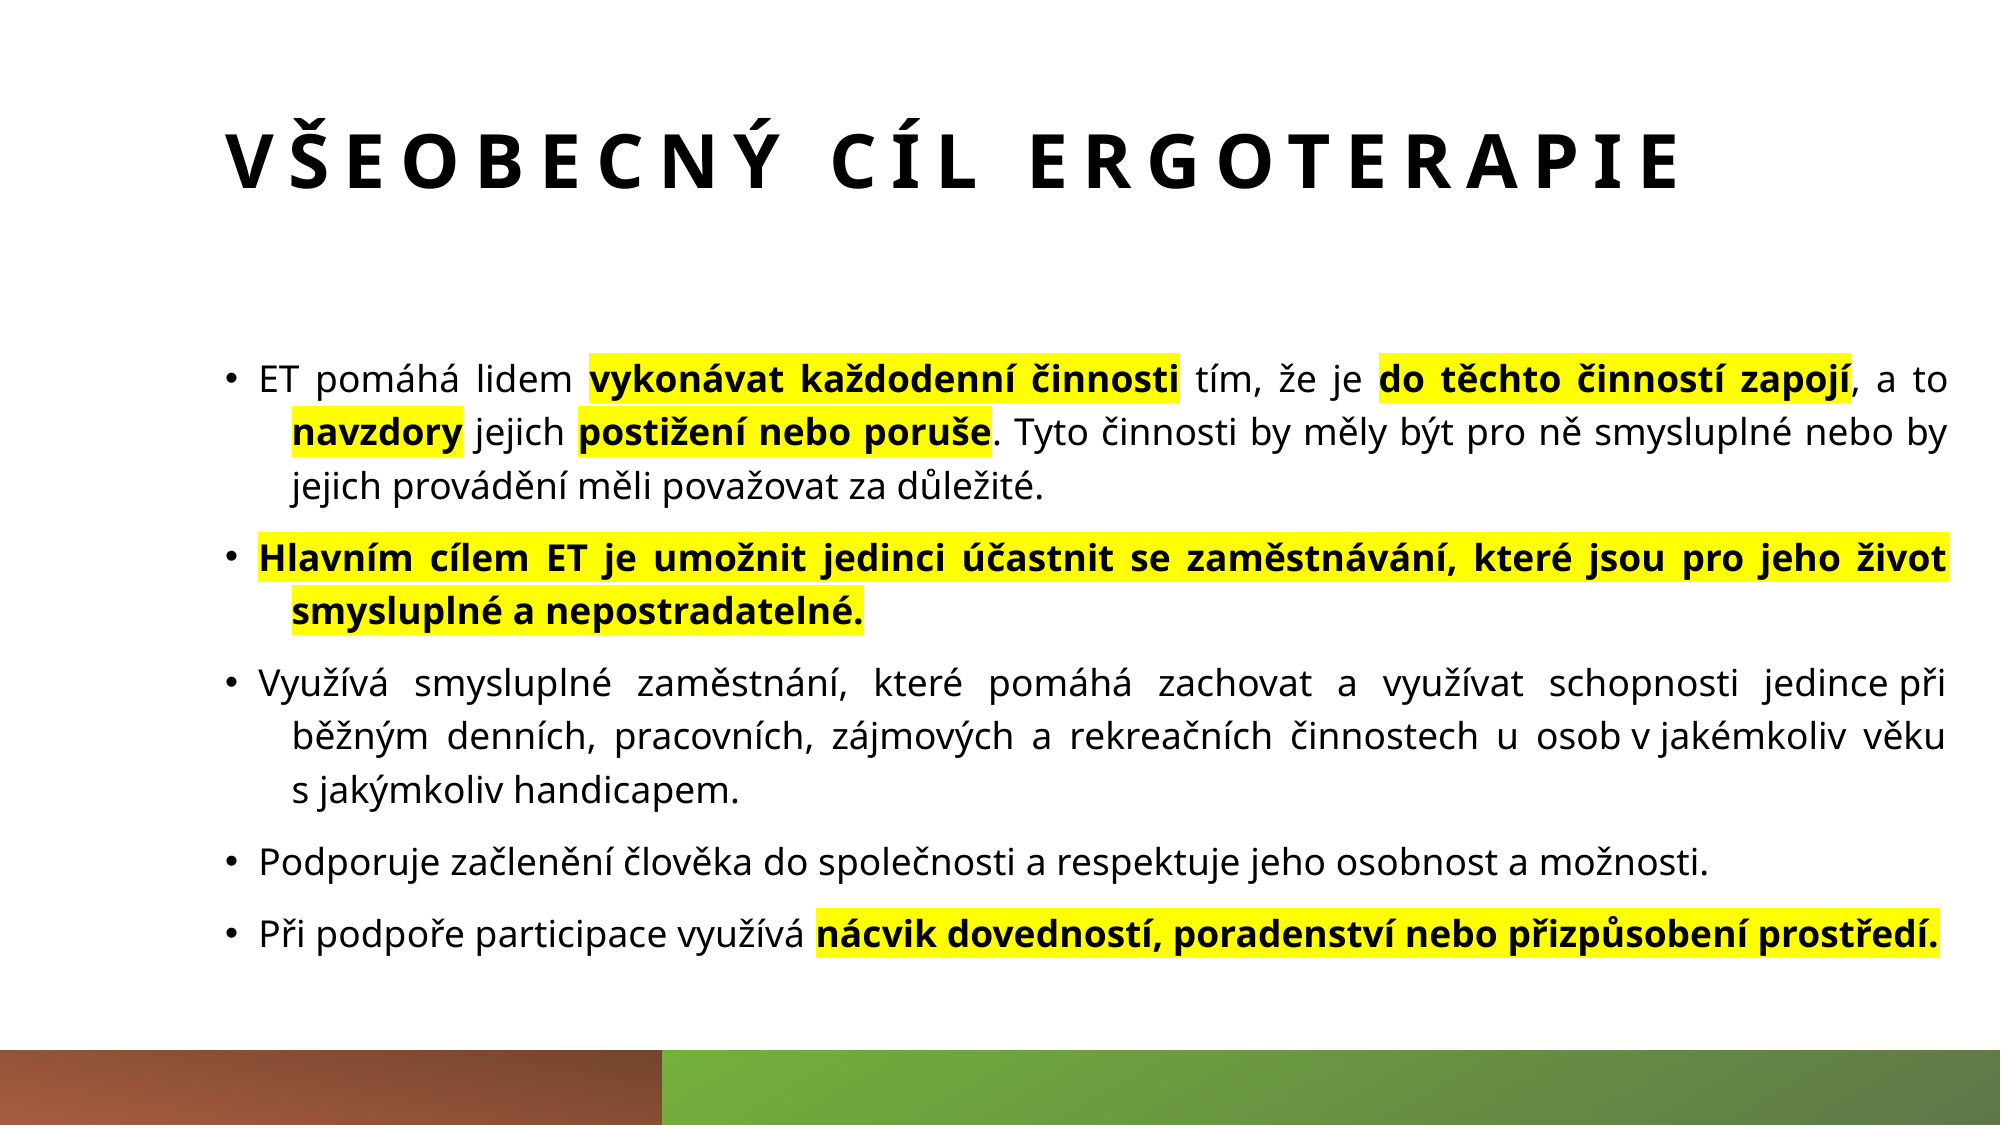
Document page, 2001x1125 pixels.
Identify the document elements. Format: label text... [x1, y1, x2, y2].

title Všeobecný cíl ergoterapie [225, 76, 1906, 205]
list ET pomáhá lidem vykonávat každodenní činnosti tím, že je do těchto činností zapojí, a to navzdory jejich postižení nebo poruše. Tyto činnosti by měly být pro ně smysluplné nebo by jejich provádění měli považovat za důležité. Hlavním cílem ET je umožnit jedinci účastnit se zaměstnávání, které jsou pro jeho život smysluplné a nepostradatelné. Využívá smysluplné zaměstnání, které pomáhá zachovat a využívat schopnosti jedince při běžným denních, pracovních, zájmových a rekreačních činnostech u osob v jakémkoliv věku s jakýmkoliv handicapem. Podporuje začlenění člověka do společnosti a respektuje jeho osobnost a možnosti. Při podpoře participace využívá nácvik dovedností, poradenství nebo přizpůsobení prostředí. [225, 346, 1949, 996]
